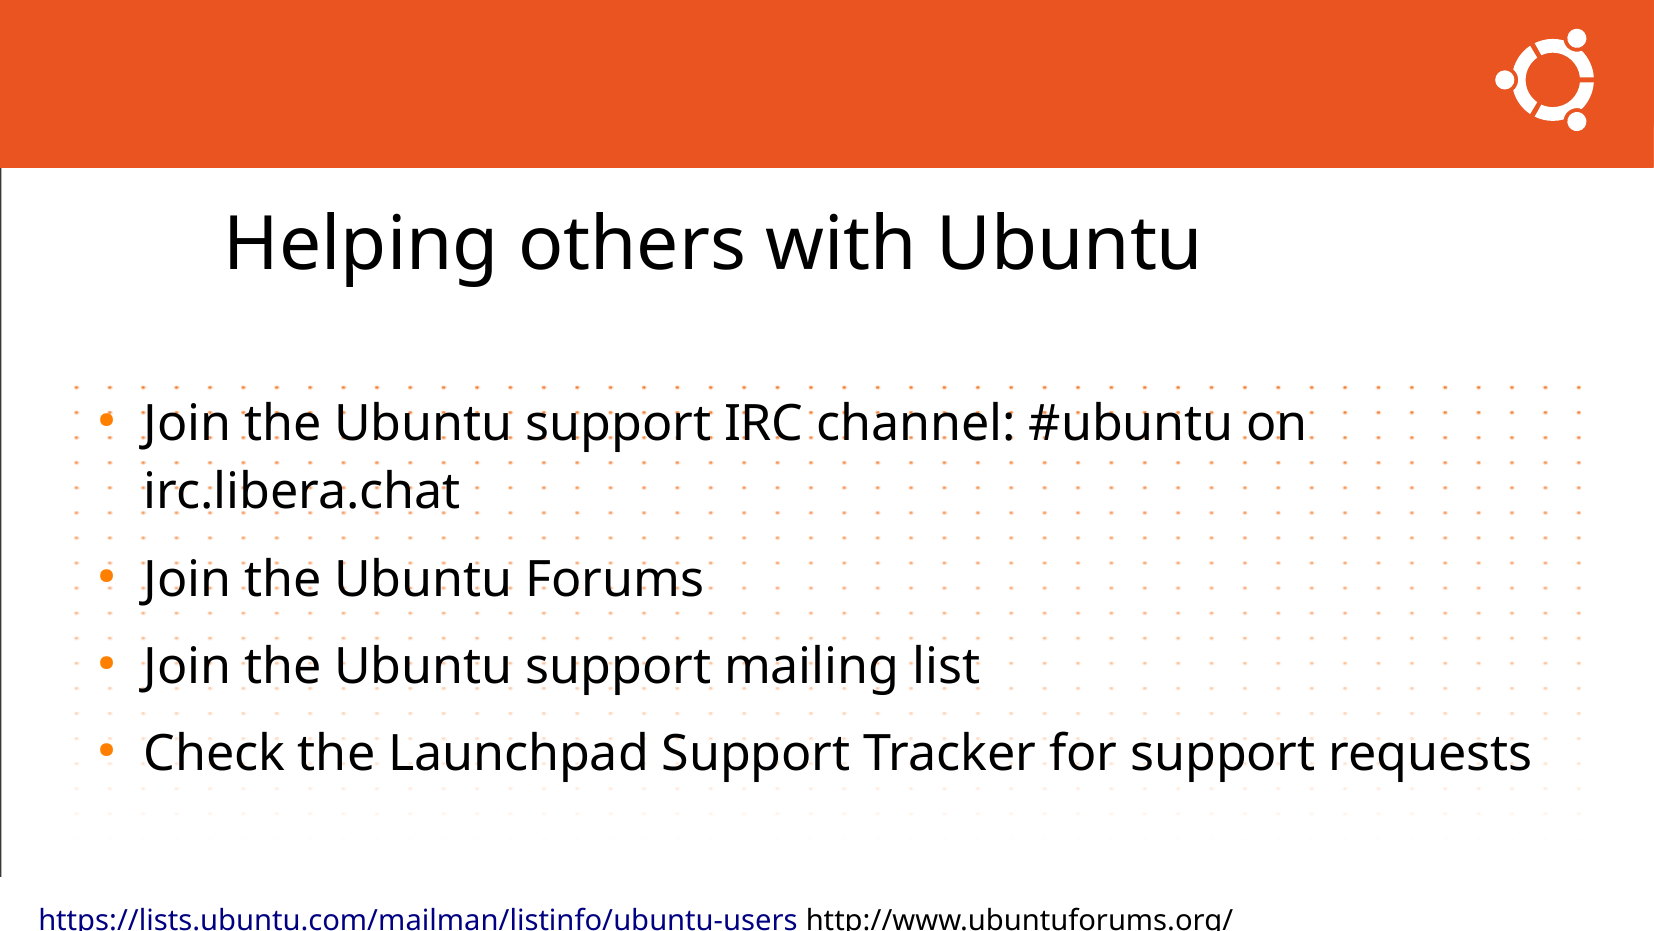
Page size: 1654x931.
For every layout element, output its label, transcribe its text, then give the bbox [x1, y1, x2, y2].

text_box Helping others with Ubuntu [209, 181, 1479, 299]
picture [0, 0, 1654, 877]
list Join the Ubuntu support IRC channel: #ubuntu on irc.libera.chat Join the Ubuntu Forums Join the Ubuntu support mailing list Check the Launchpad Support Tracker for support requests [82, 299, 1571, 832]
text_box https://lists.ubuntu.com/mailman/listinfo/ubuntu-users http://www.ubuntuforums.org/ [23, 891, 1512, 931]
